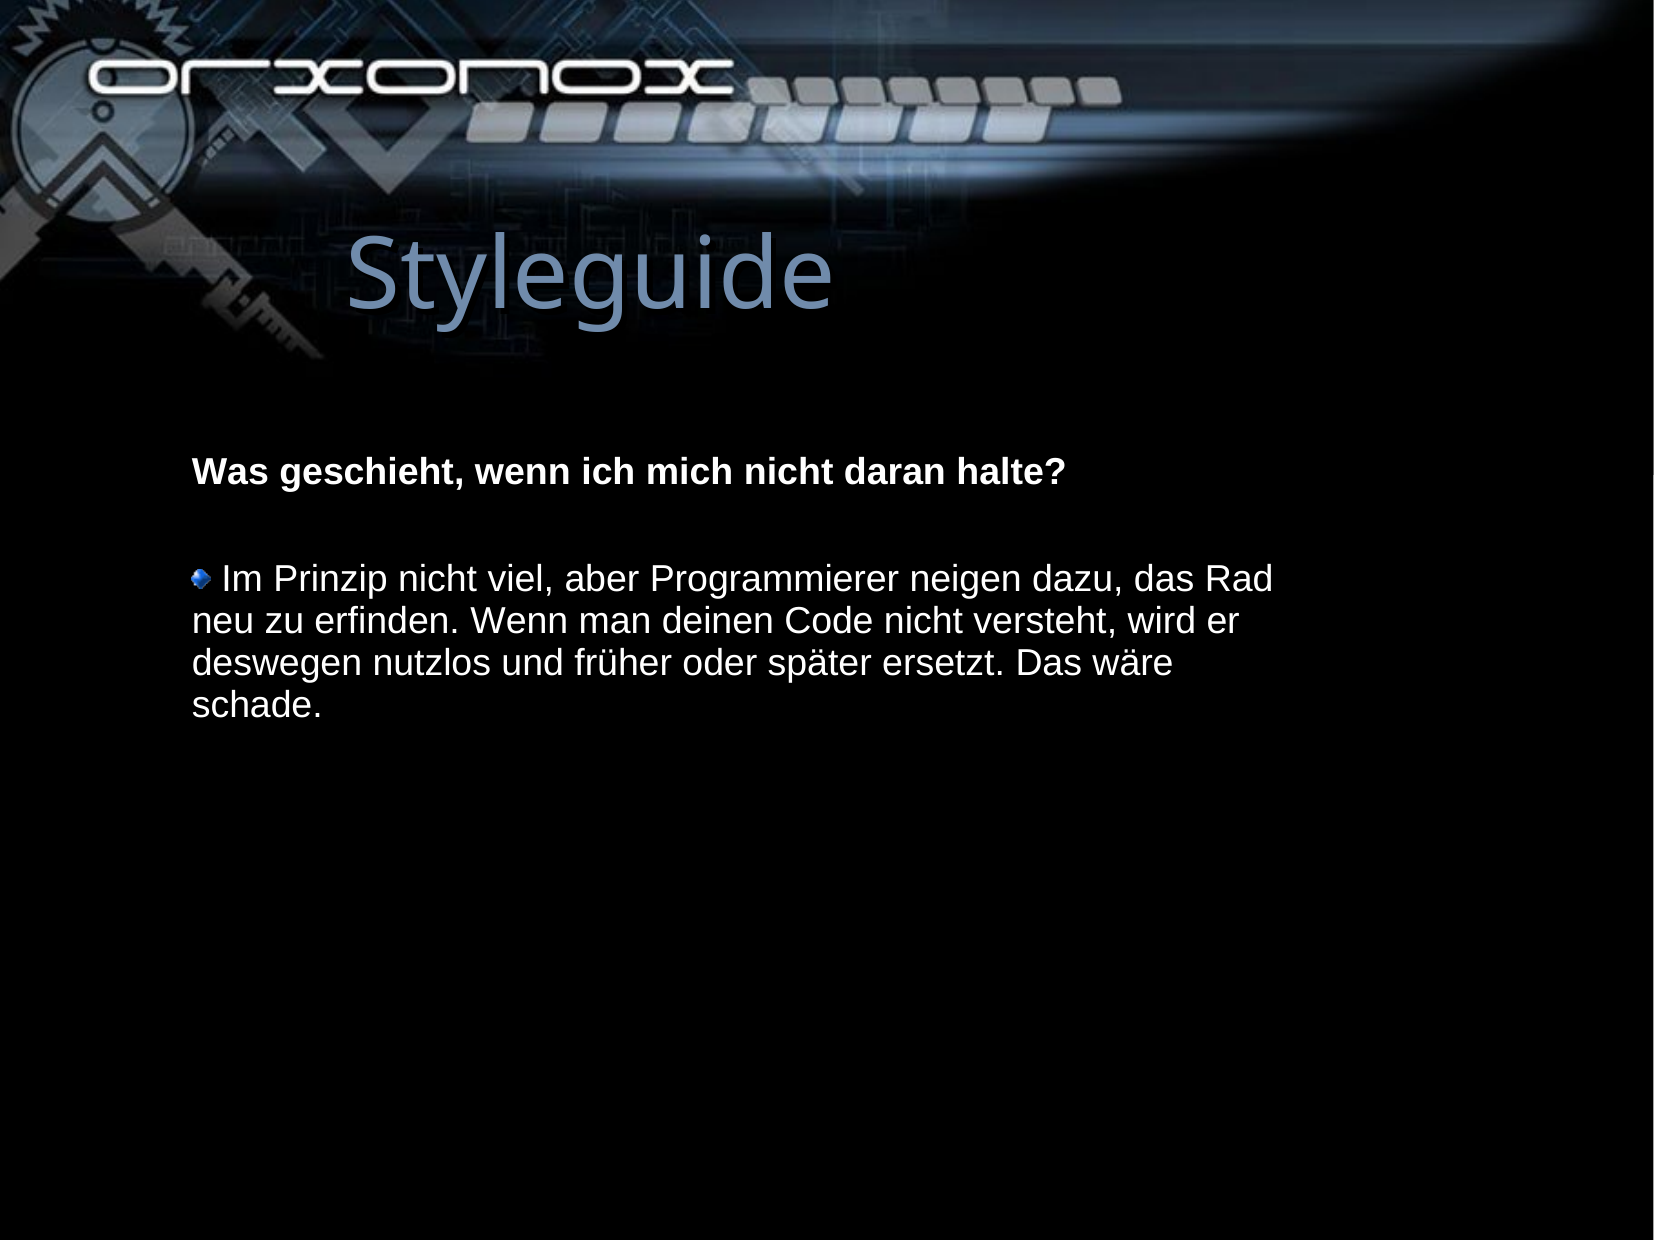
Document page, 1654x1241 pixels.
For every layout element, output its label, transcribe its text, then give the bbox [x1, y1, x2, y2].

text_box Styleguide [330, 194, 1306, 344]
picture [0, 0, 1654, 475]
text_box Was geschieht, wenn ich mich nicht daran halte? Im Prinzip nicht viel, aber Programmierer neigen dazu, das Rad neu zu erfinden. Wenn man deinen Code nicht versteht, wird er deswegen nutzlos und früher oder später ersetzt. Das wäre schade. [177, 442, 1329, 693]
